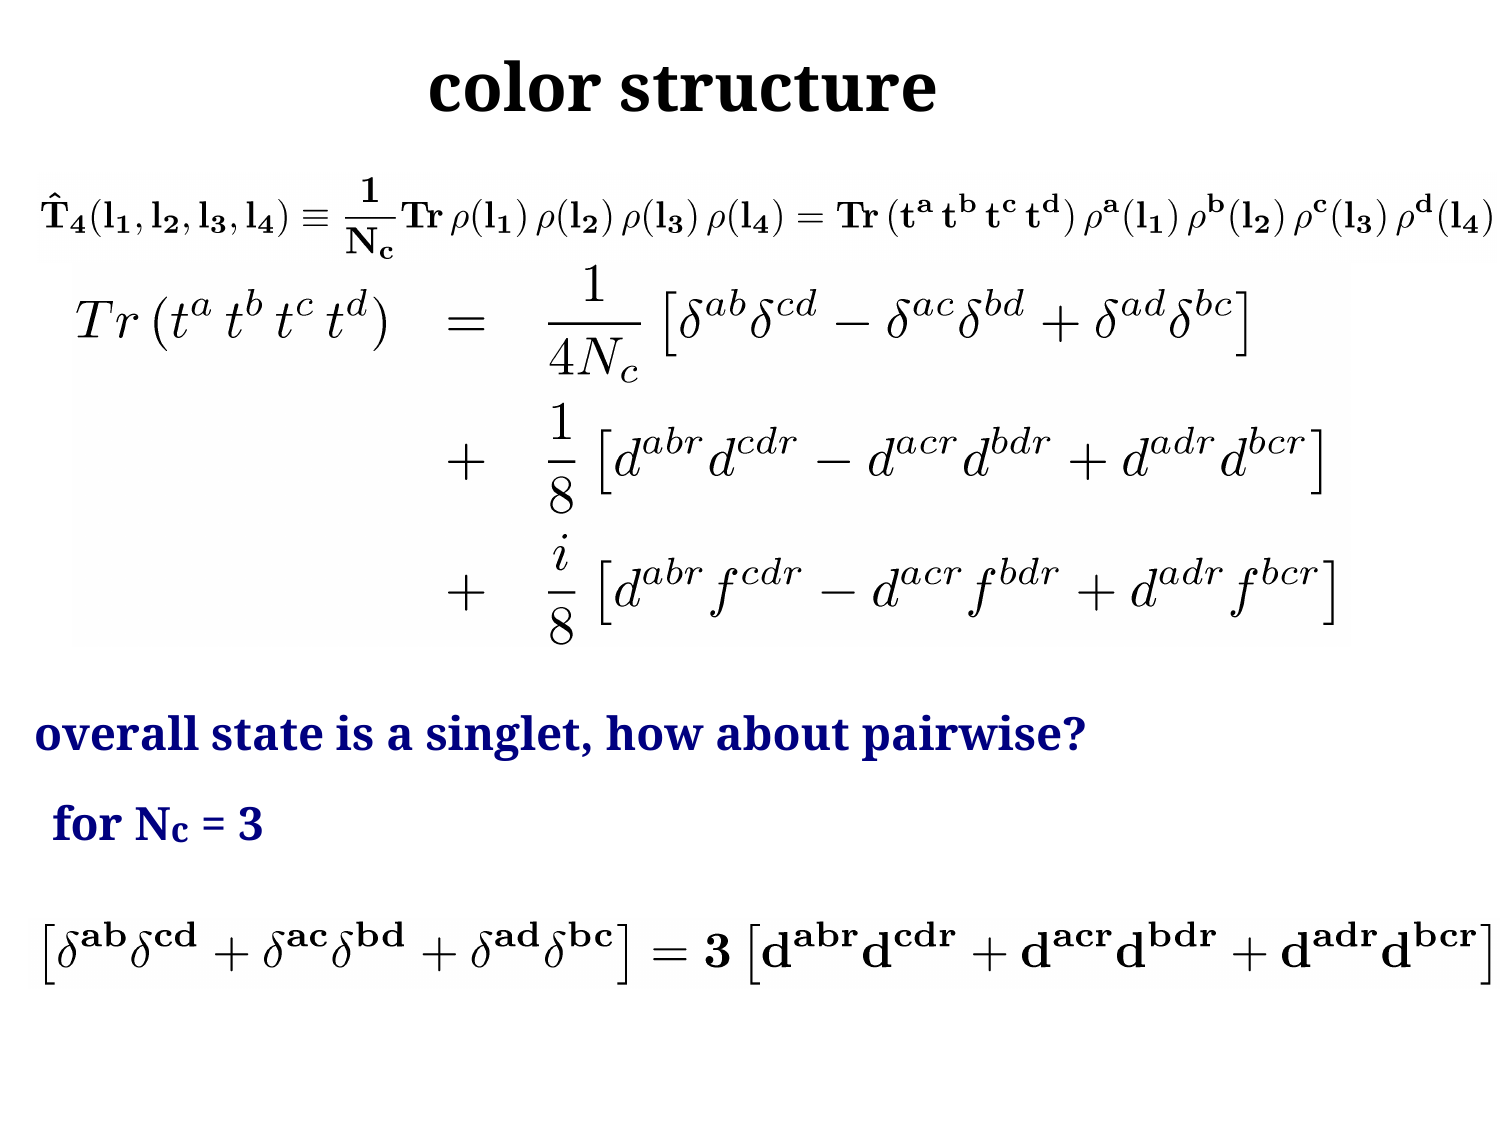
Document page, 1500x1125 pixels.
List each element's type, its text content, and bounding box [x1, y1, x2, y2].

text_box overall state is a singlet, how about pairwise? [19, 697, 1182, 792]
picture [37, 172, 1497, 647]
text_box for Nc = 3 [37, 787, 338, 867]
picture [28, 918, 1500, 989]
text_box color structure [412, 37, 976, 133]
